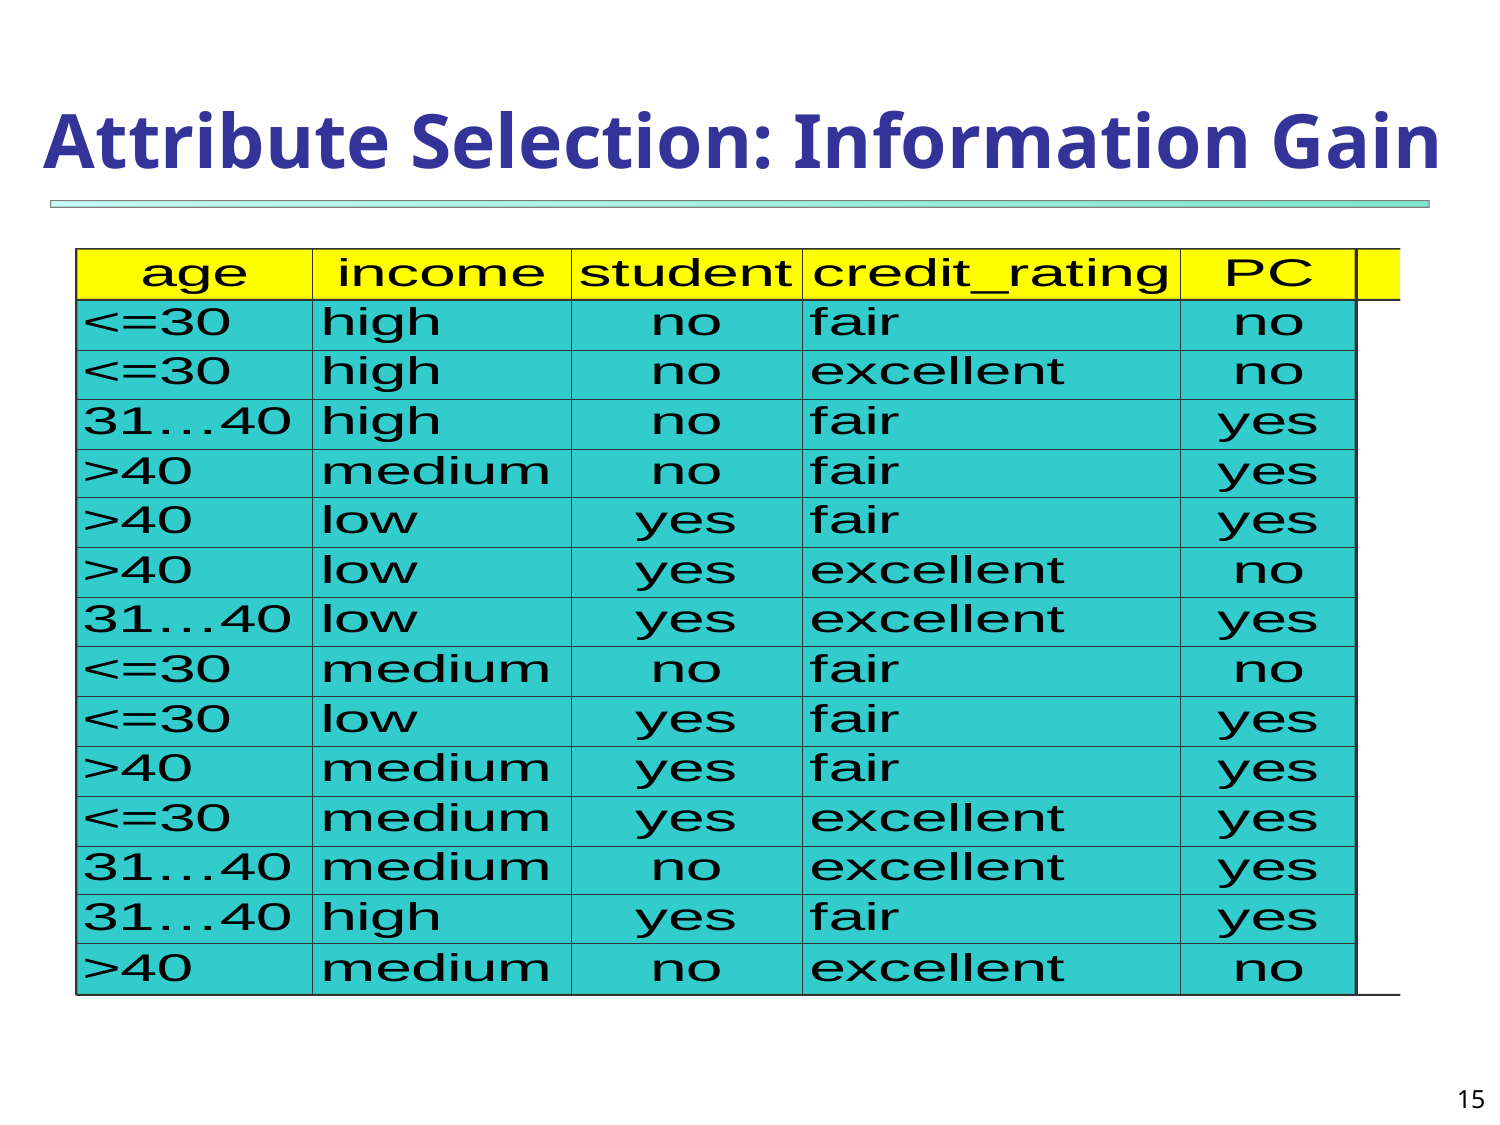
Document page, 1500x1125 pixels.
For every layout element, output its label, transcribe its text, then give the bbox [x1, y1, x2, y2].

chart [1288, 248, 1405, 999]
chart [75, 248, 205, 999]
text_box [205, 248, 1288, 999]
title Attribute Selection: Information Gain [24, 0, 1463, 192]
text_box <number> [1187, 1062, 1500, 1125]
